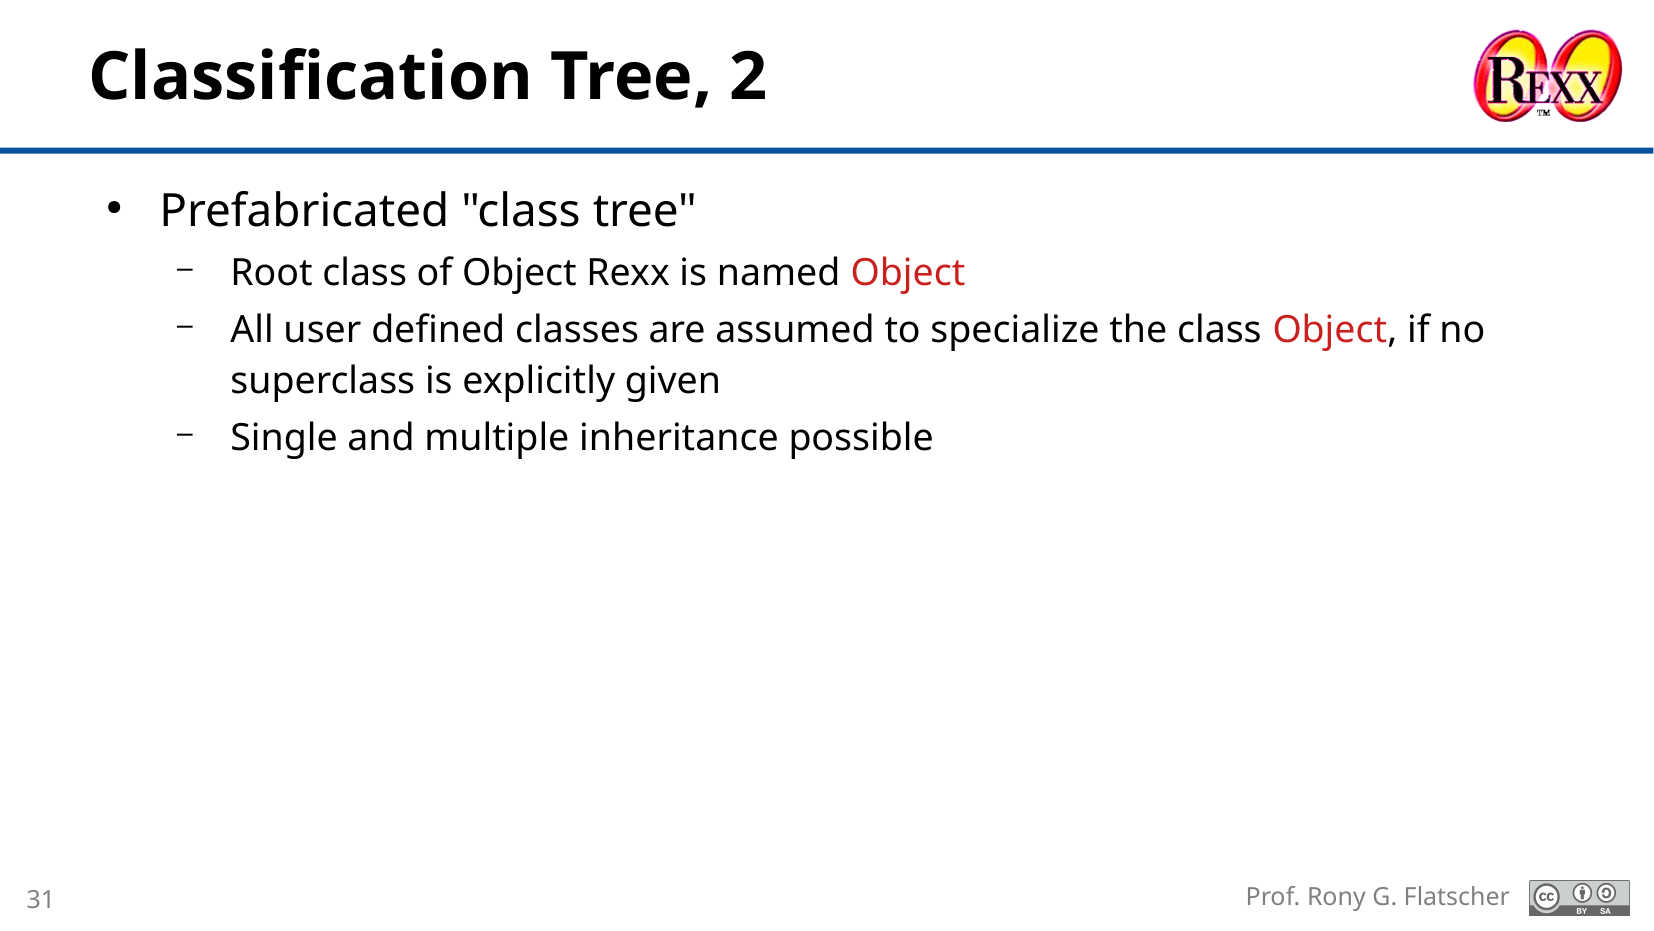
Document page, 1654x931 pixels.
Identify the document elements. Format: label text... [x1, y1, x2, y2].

list Prefabricated "class tree" Root class of Object Rexx is named Object All user defined classes are assumed to specialize the class Object, if no superclass is explicitly given Single and multiple inheritance possible [88, 177, 1577, 857]
title Classification Tree, 2 [29, 0, 1654, 148]
